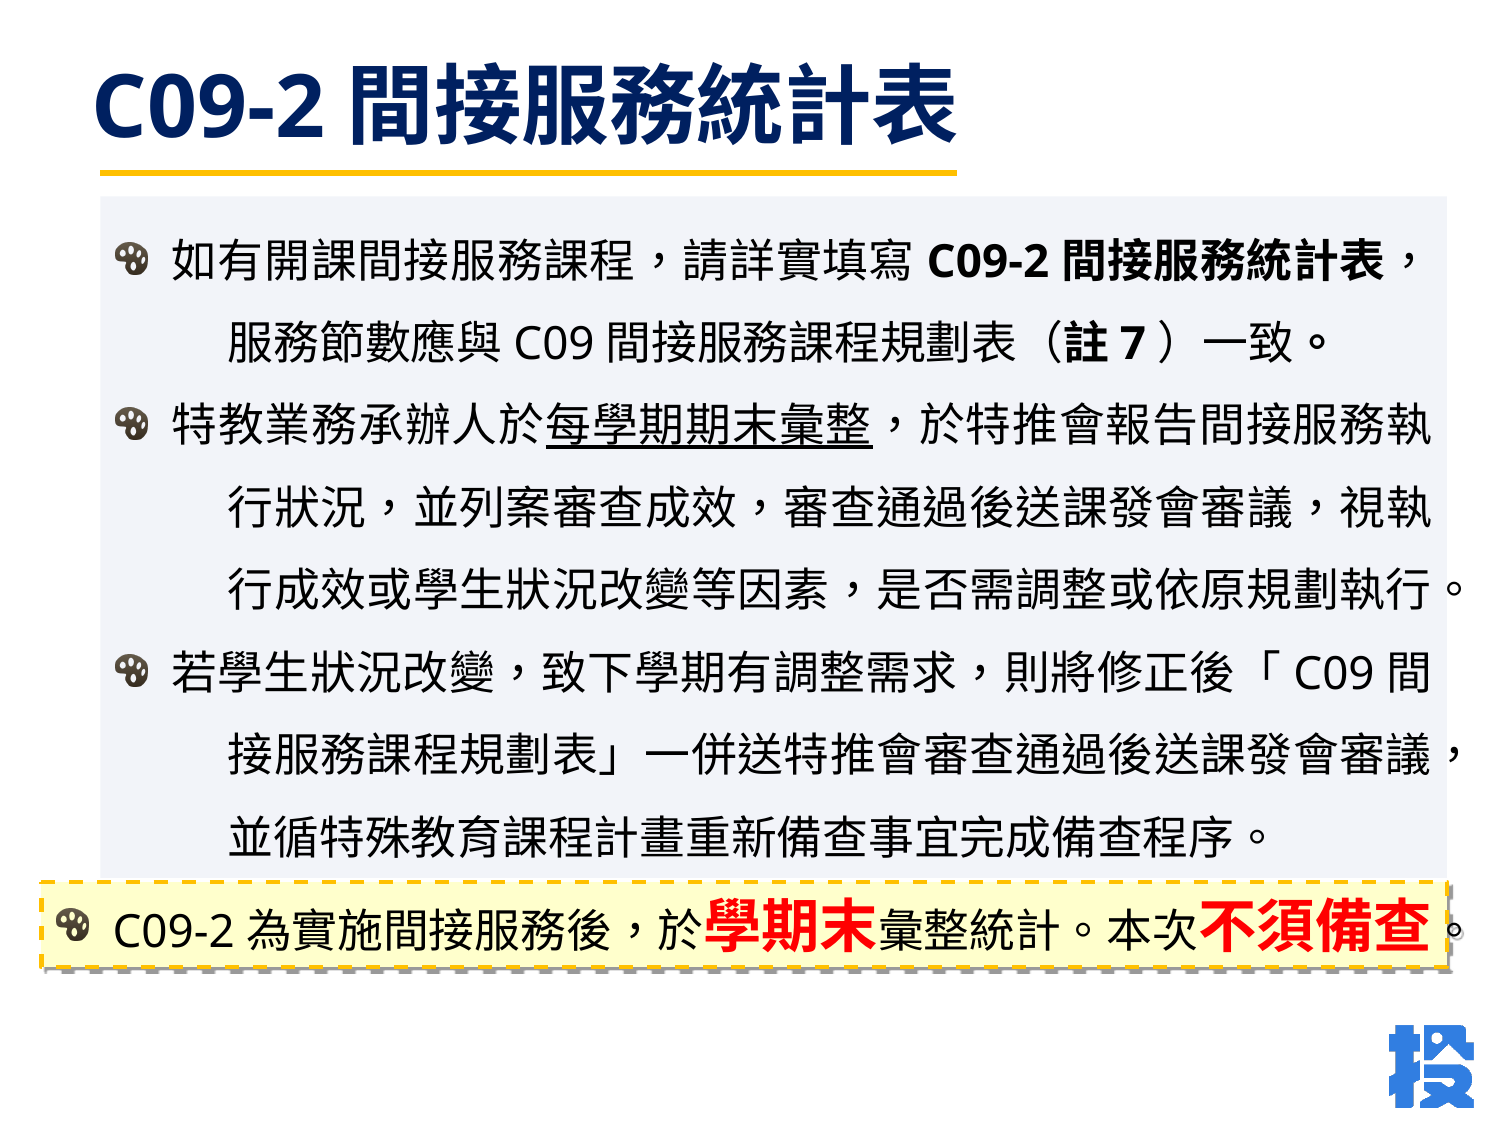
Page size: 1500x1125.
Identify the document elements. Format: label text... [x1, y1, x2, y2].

picture [1362, 997, 1500, 1125]
text_box 如有開課間接服務課程，請詳實填寫C09-2間接服務統計表，服務節數應與C09間接服務課程規劃表（註7）一致。 特教業務承辦人於每學期期末彙整，於特推會報告間接服務執行狀況，並列案審查成效，審查通過後送課發會審議，視執行成效或學生狀況改變等因素，是否需調整或依原規劃執行。 若學生狀況改變，致下學期有調整需求，則將修正後「C09間接服務課程規劃表」一併送特推會審查通過後送課發會審議，並循特殊教育課程計畫重新備查事宜完成備查程序。 [100, 196, 1447, 878]
text_box C09-2間接服務統計表 [76, 42, 981, 164]
text_box C09-2為實施間接服務後，於學期末彙整統計。本次不須備查。 [41, 882, 1447, 967]
